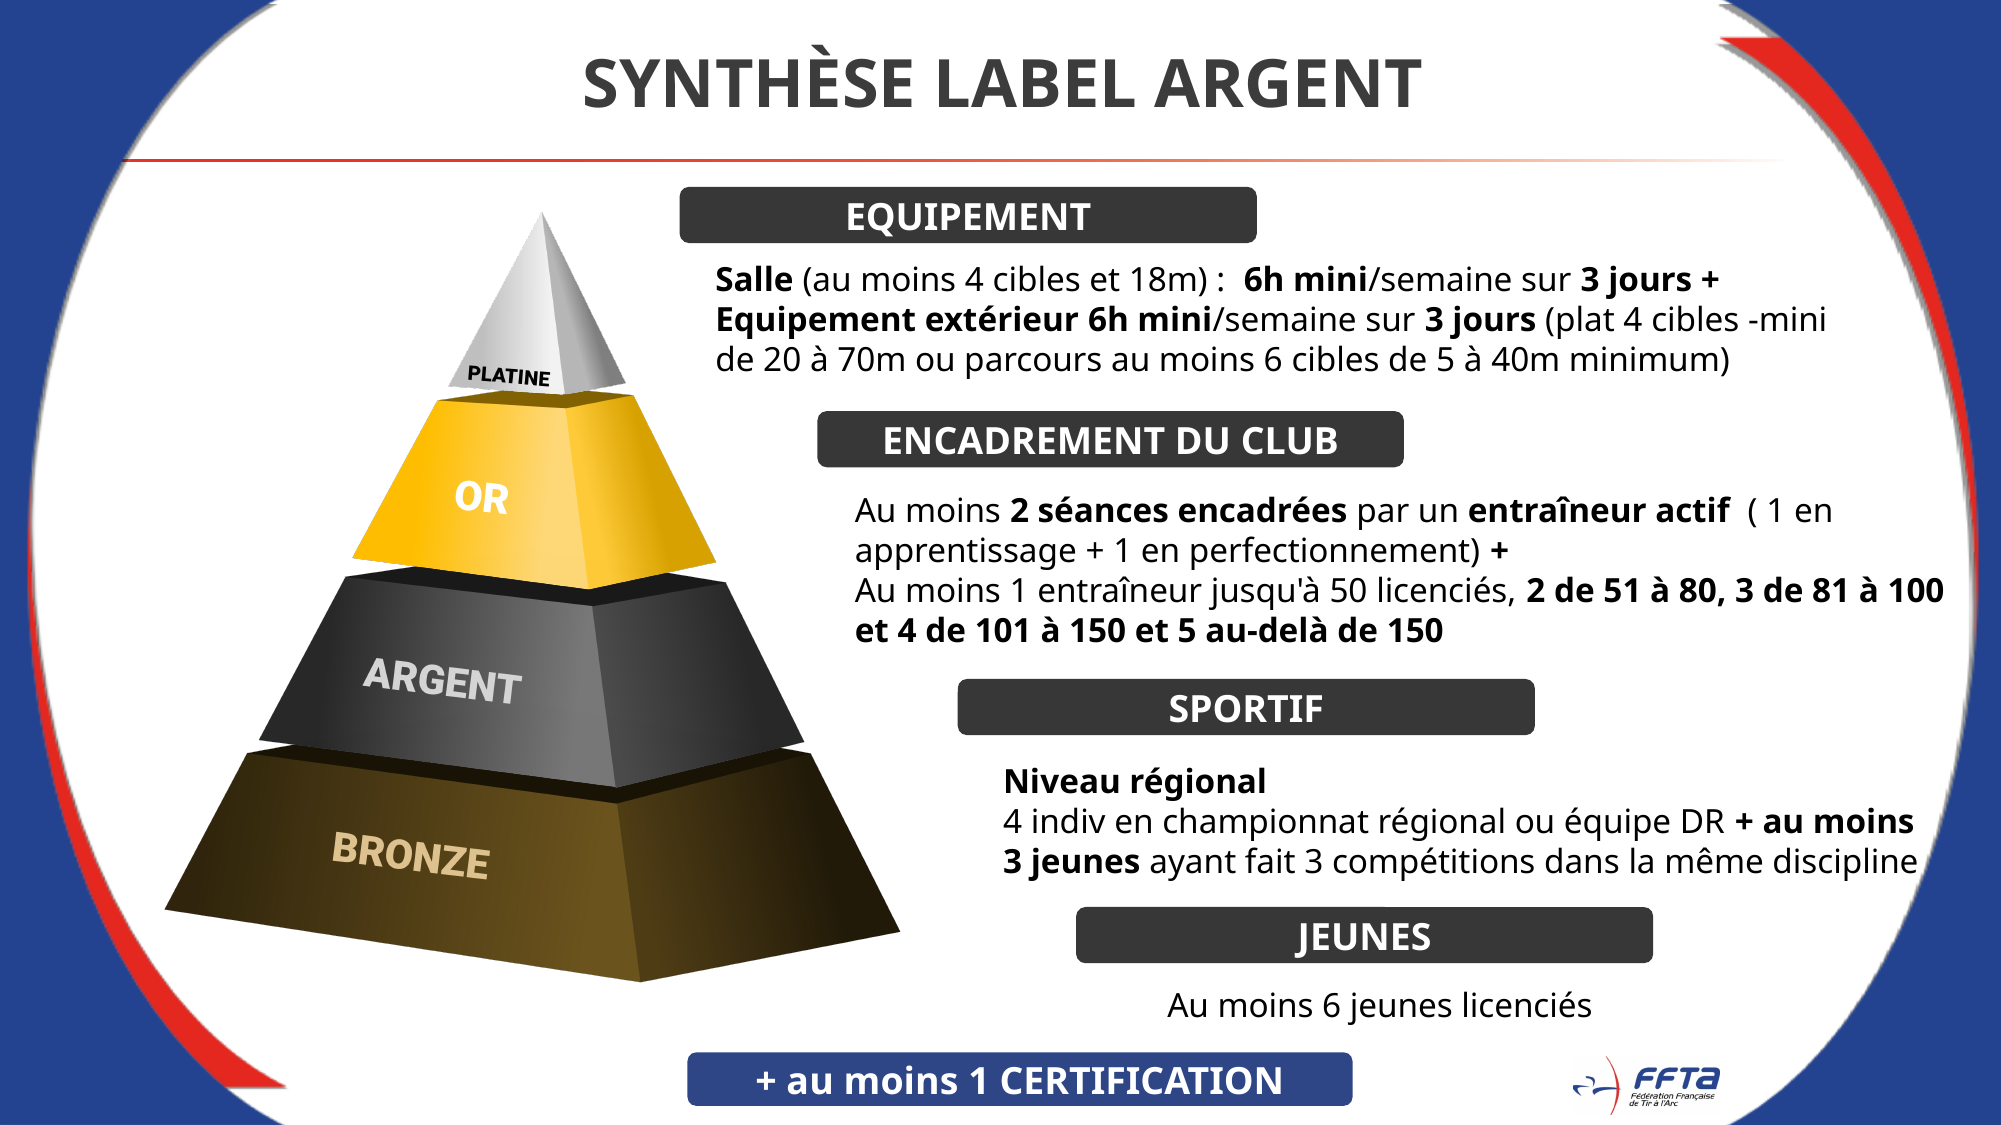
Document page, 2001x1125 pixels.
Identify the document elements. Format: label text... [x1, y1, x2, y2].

text_box Niveau régional 4 indiv en championnat régional ou équipe DR + au moins 3 jeunes ayant fait 3 compétitions dans la même discipline [988, 752, 2000, 888]
text_box Synthèse label Argent [0, 0, 2000, 162]
picture [1573, 888, 2000, 1125]
text_box ENCADREMENT DU CLUB [817, 411, 1404, 468]
text_box SPORTIF [957, 678, 1535, 736]
text_box + au moins 1 CERTIFICATION [687, 1052, 1353, 1106]
text_box Au moins 6 jeunes licenciés [1152, 976, 1972, 1032]
text_box Salle (au moins 4 cibles et 18m) : 6h mini/semaine sur 3 jours + Equipement extérieur 6h mini/semaine sur 3 jours (plat 4 cibles -mini de 20 à 70m ou parcours au moins 6 cibles de 5 à 40m minimum) [700, 251, 1875, 386]
picture [1719, 162, 2000, 752]
picture [0, 162, 902, 1125]
text_box Au moins 2 séances encadrées par un entraîneur actif ( 1 en apprentissage + 1 en perfectionnement) + Au moins 1 entraîneur jusqu'à 50 licenciés, 2 de 51 à 80, 3 de 81 à 100 et 4 de 101 à 150 et 5 au-delà de 150 [840, 481, 1971, 657]
text_box EQUIPEMENT [679, 186, 1257, 244]
text_box JEUNES [1076, 906, 1654, 964]
